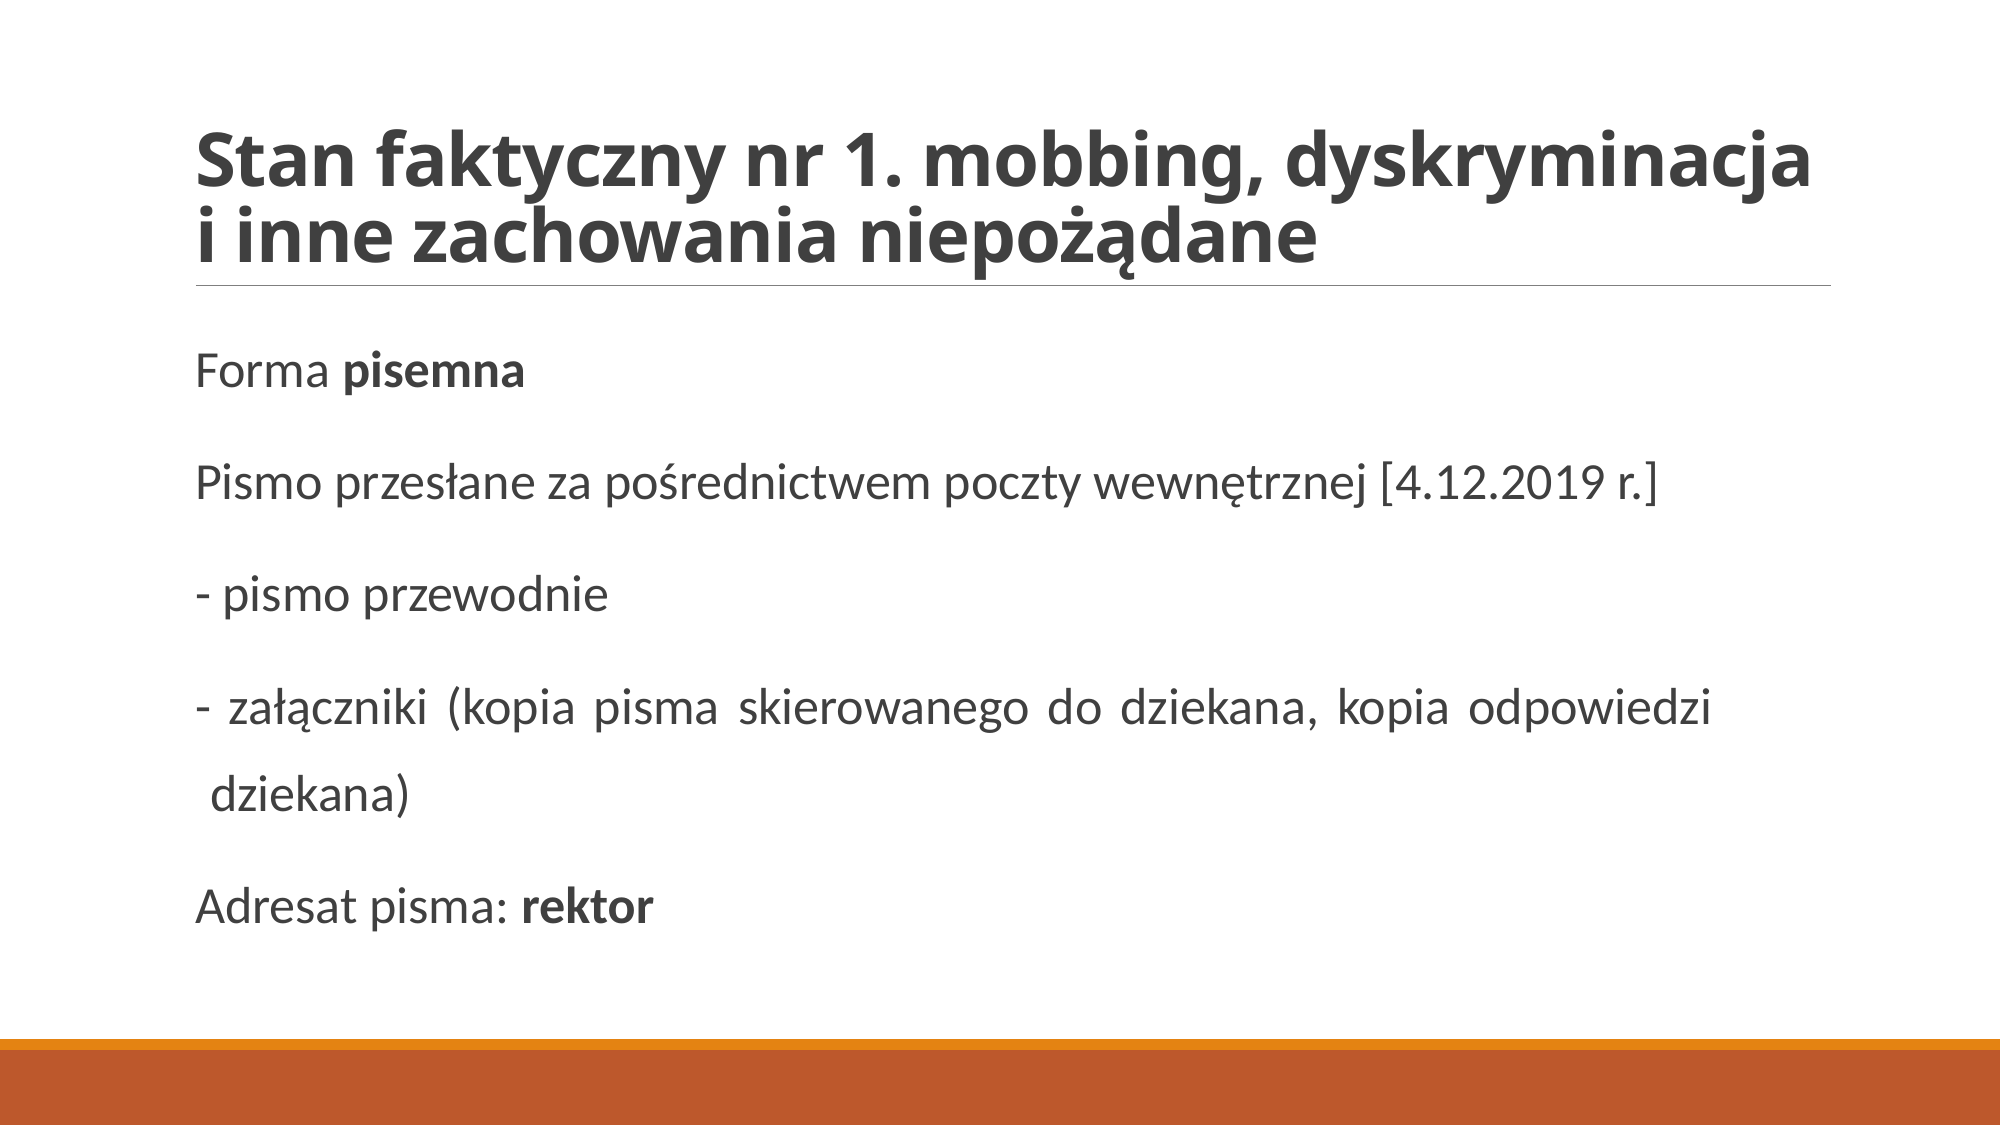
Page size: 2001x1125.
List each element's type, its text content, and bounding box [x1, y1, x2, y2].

title Stan faktyczny nr 1. mobbing, dyskryminacja i inne zachowania niepożądane [180, 47, 1831, 286]
list Forma pisemna Pismo przesłane za pośrednictwem poczty wewnętrznej [4.12.2019 r.] - pismo przewodnie - załączniki (kopia pisma skierowanego do dziekana, kopia odpowiedzi dziekana) Adresat pisma: rektor [180, 302, 1831, 963]
